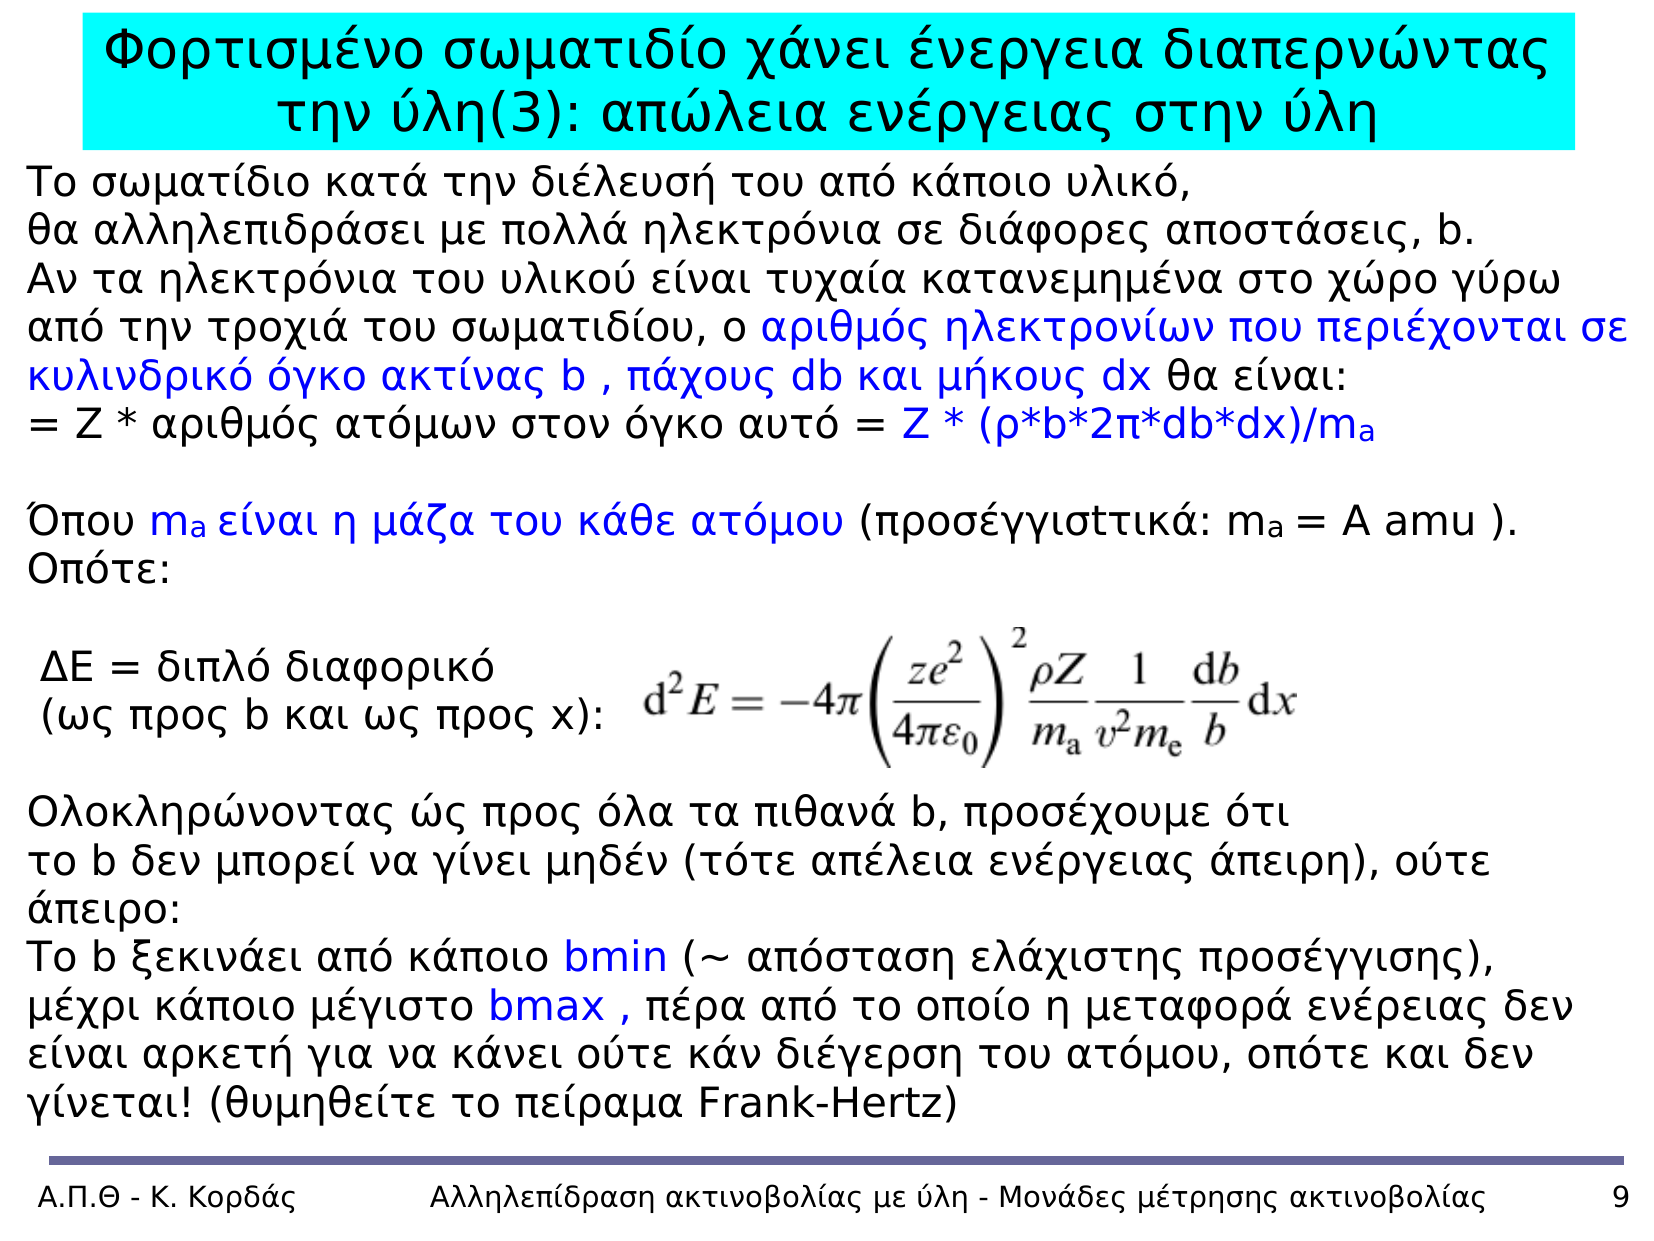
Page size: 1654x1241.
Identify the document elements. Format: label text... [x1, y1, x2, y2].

picture [621, 627, 1297, 768]
title Φορτισμένο σωματιδίο χάνει ένεργεια διαπερνώντας την ύλη(3): απώλεια ενέργειας στην ύλη [82, 12, 1576, 150]
text_box Το σωματίδιο κατά την διέλευσή του από κάποιο υλικό, θα αλληλεπιδράσει με πολλά ηλεκτρόνια σε διάφορες αποστάσεις, b. Αν τα ηλεκτρόνια του υλικού είναι τυχαία κατανεμημένα στο χώρο γύρω από την τροχιά του σωματιδίου, ο αριθμός ηλεκτρονίων που περιέχονται σε κυλινδρικό όγκο ακτίνας b , πάχους db και μήκους dx θα είναι: = Z * αριθμός ατόμων στον όγκο αυτό = Ζ * (ρ*b*2π*db*dx)/ma Όπου ma είναι η μάζα του κάθε ατόμου (προσέγγισtτικά: ma = Α amu ). Οπότε: ΔΕ = διπλό διαφορικό (ως προς b και ως προς x): Ολοκληρώνοντας ώς προς όλα τα πιθανά b, προσέχουμε ότι το b δεν μπορεί να γίνει μηδέν (τότε απέλεια ενέργειας άπειρη), ούτε άπειρο: Το b ξεκινάει από κάποιο bmin (~ απόσταση ελάχιστης προσέγγισης), μέχρι κάποιο μέγιστο bmax , πέρα από το οποίο η μεταφορά ενέρειας δεν είναι αρκετή για να κάνει ούτε κάν διέγερση του ατόμου, οπότε και δεν γίνεται! (θυμηθείτε το πείραμα Frank-Hertz) [11, 150, 1654, 1241]
